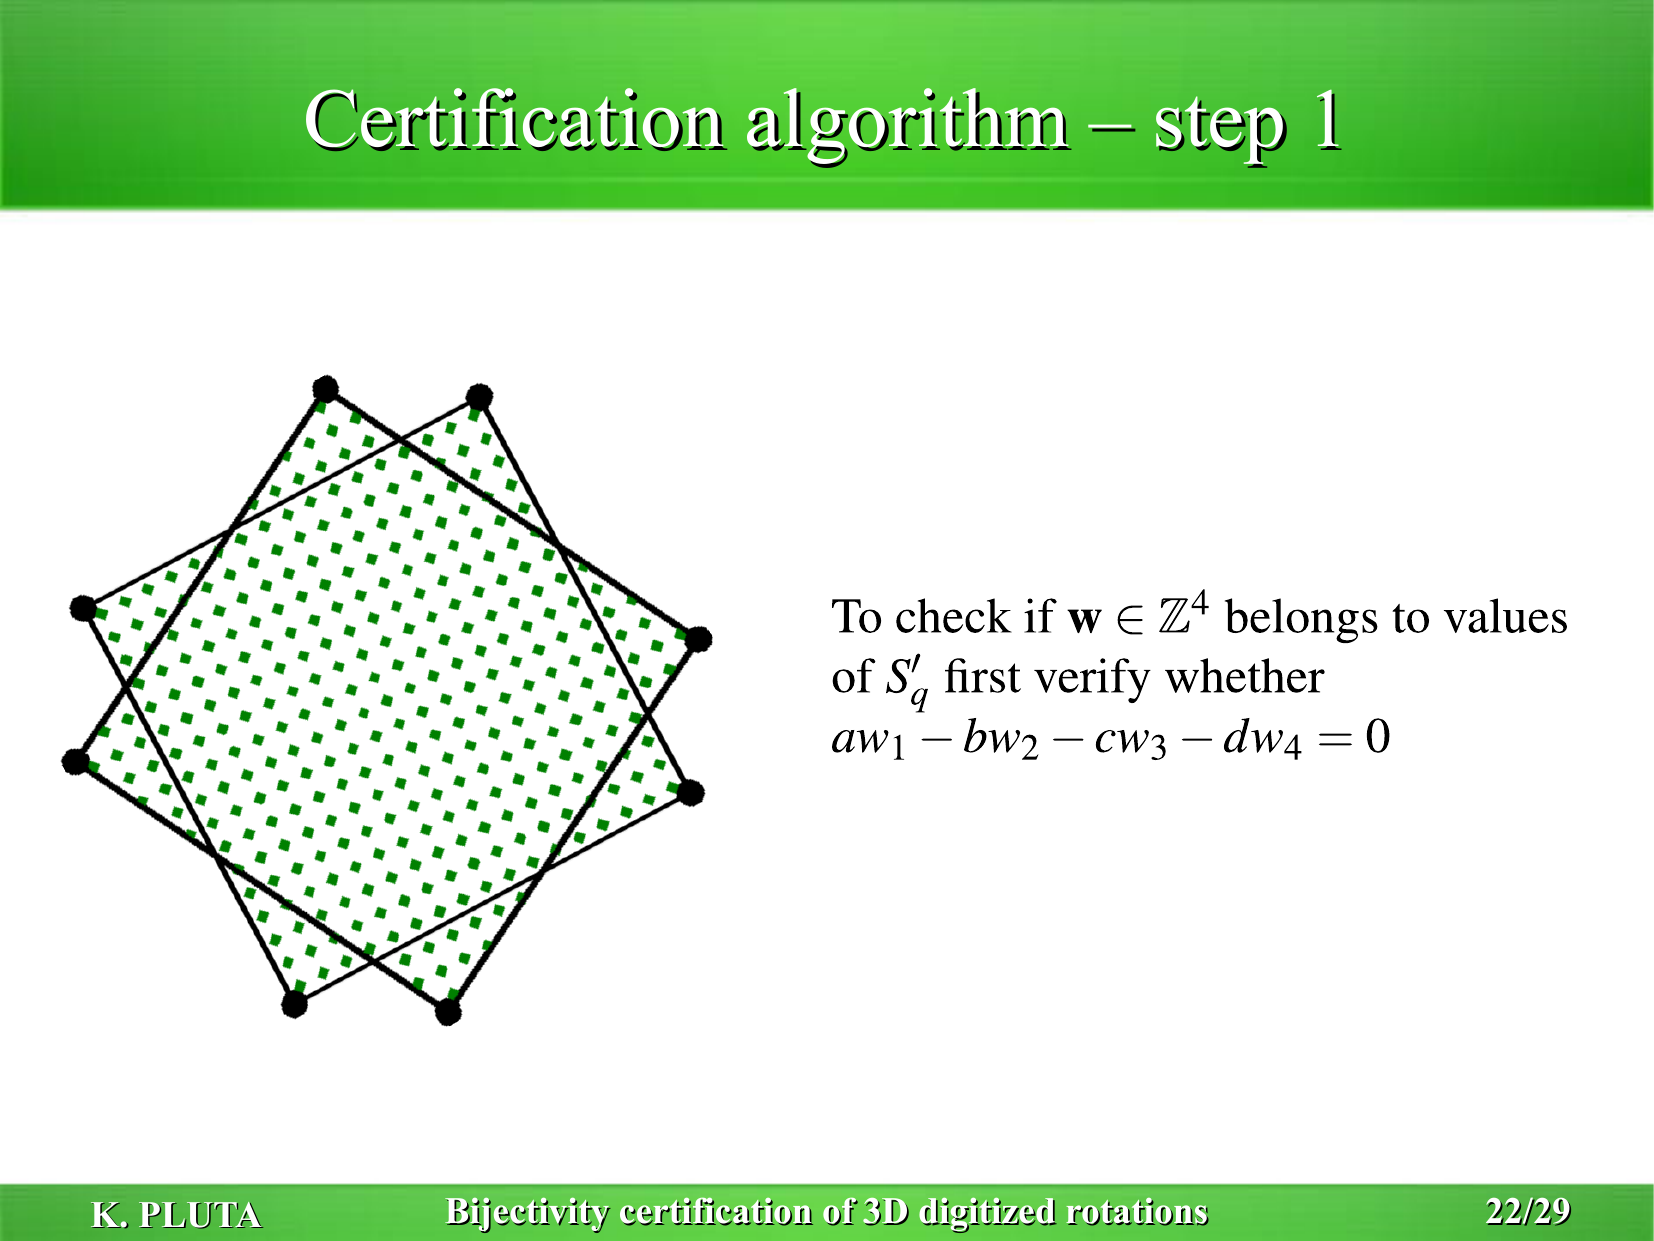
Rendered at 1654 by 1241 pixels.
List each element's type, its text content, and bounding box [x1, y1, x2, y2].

picture [0, 0, 1654, 1241]
title Certification algorithm – step 1 [82, 47, 1571, 189]
text_box [831, 589, 1570, 761]
